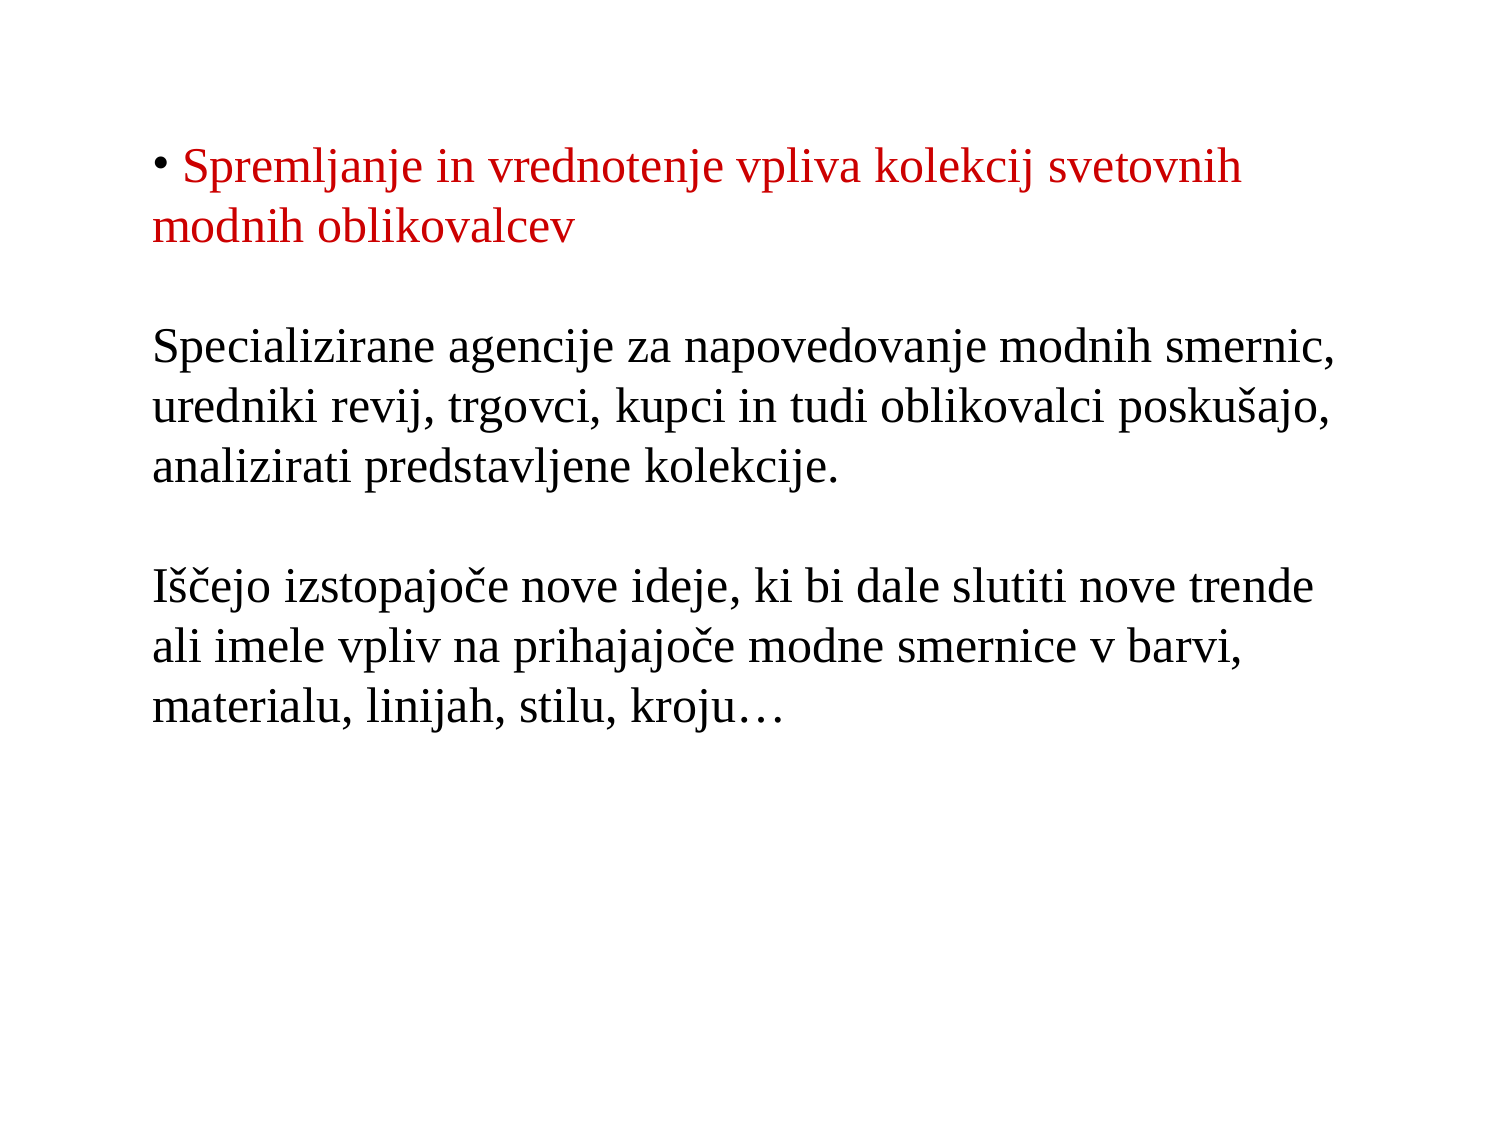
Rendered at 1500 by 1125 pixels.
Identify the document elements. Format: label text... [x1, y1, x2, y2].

text_box Spremljanje in vrednotenje vpliva kolekcij svetovnih modnih oblikovalcev Specializirane agencije za napovedovanje modnih smernic, uredniki revij, trgovci, kupci in tudi oblikovalci poskušajo, analizirati predstavljene kolekcije. Iščejo izstopajoče nove ideje, ki bi dale slutiti nove trende ali imele vpliv na prihajajoče modne smernice v barvi, materialu, linijah, stilu, kroju… [137, 124, 1388, 861]
